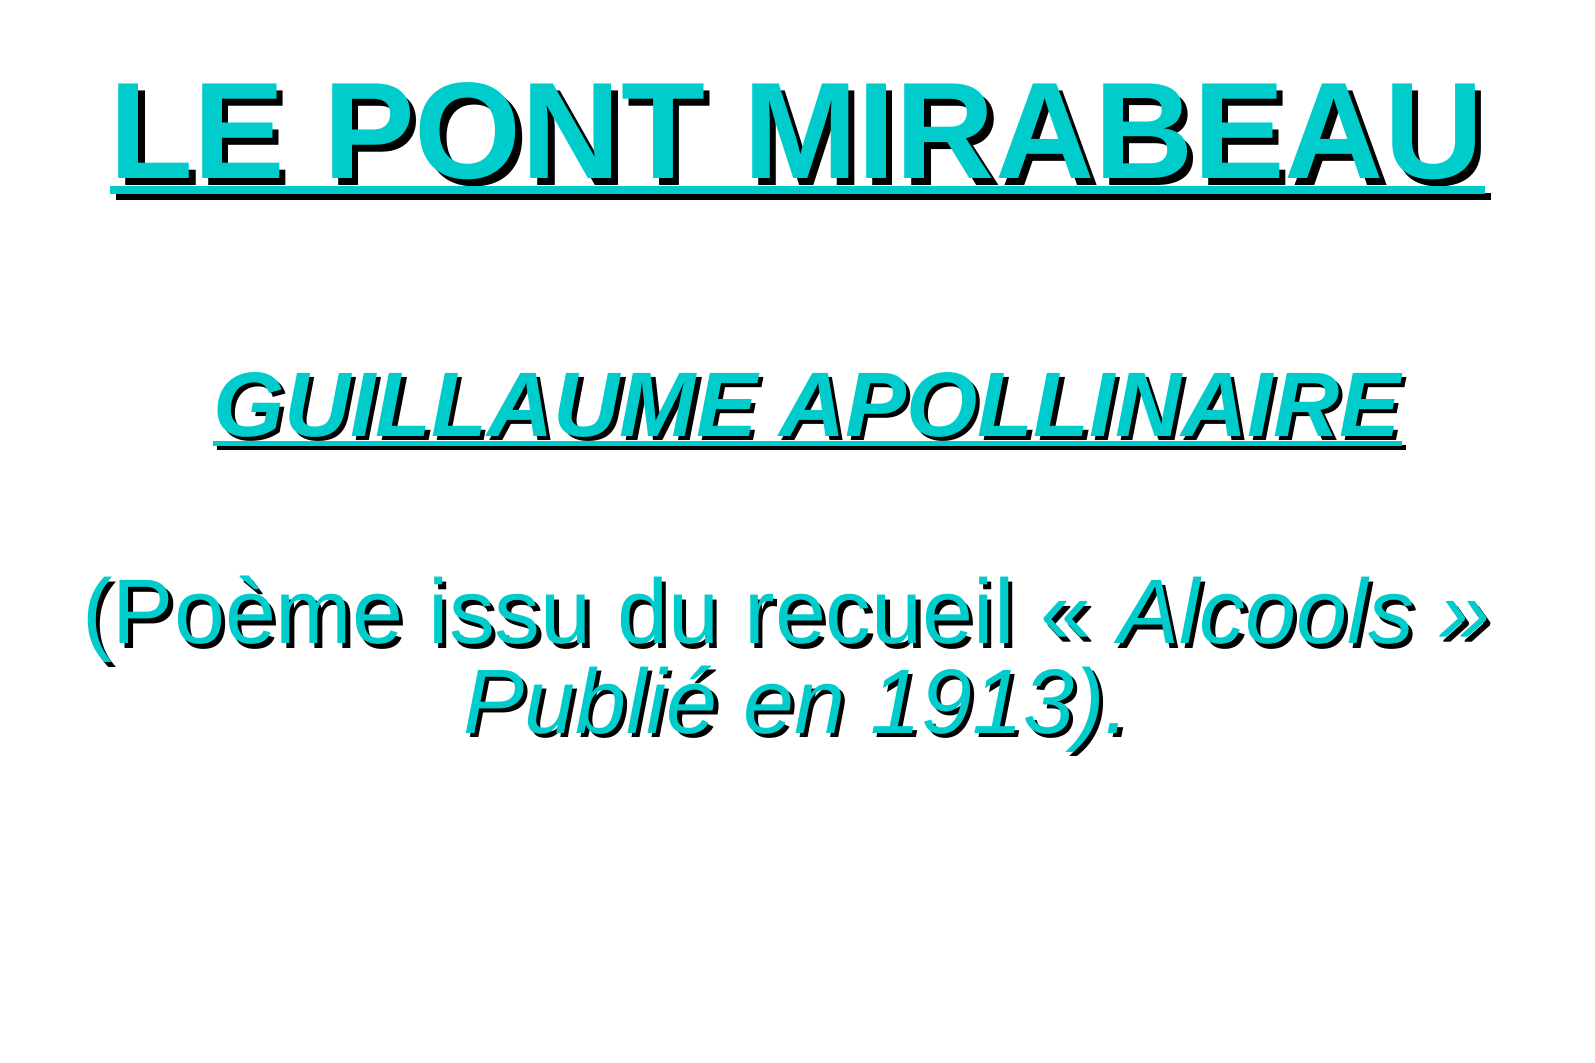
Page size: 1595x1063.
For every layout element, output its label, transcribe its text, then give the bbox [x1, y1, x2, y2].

text_box (Poème issu du recueil « Alcools » [67, 561, 1506, 664]
text_box GUILLAUME APOLLINAIRE [88, 345, 1527, 669]
subtitle Publié en 1913). [79, 664, 1515, 951]
subtitle Publié en 1913). [79, 248, 1515, 561]
title LE PONT MIRABEAU [79, 42, 1515, 220]
